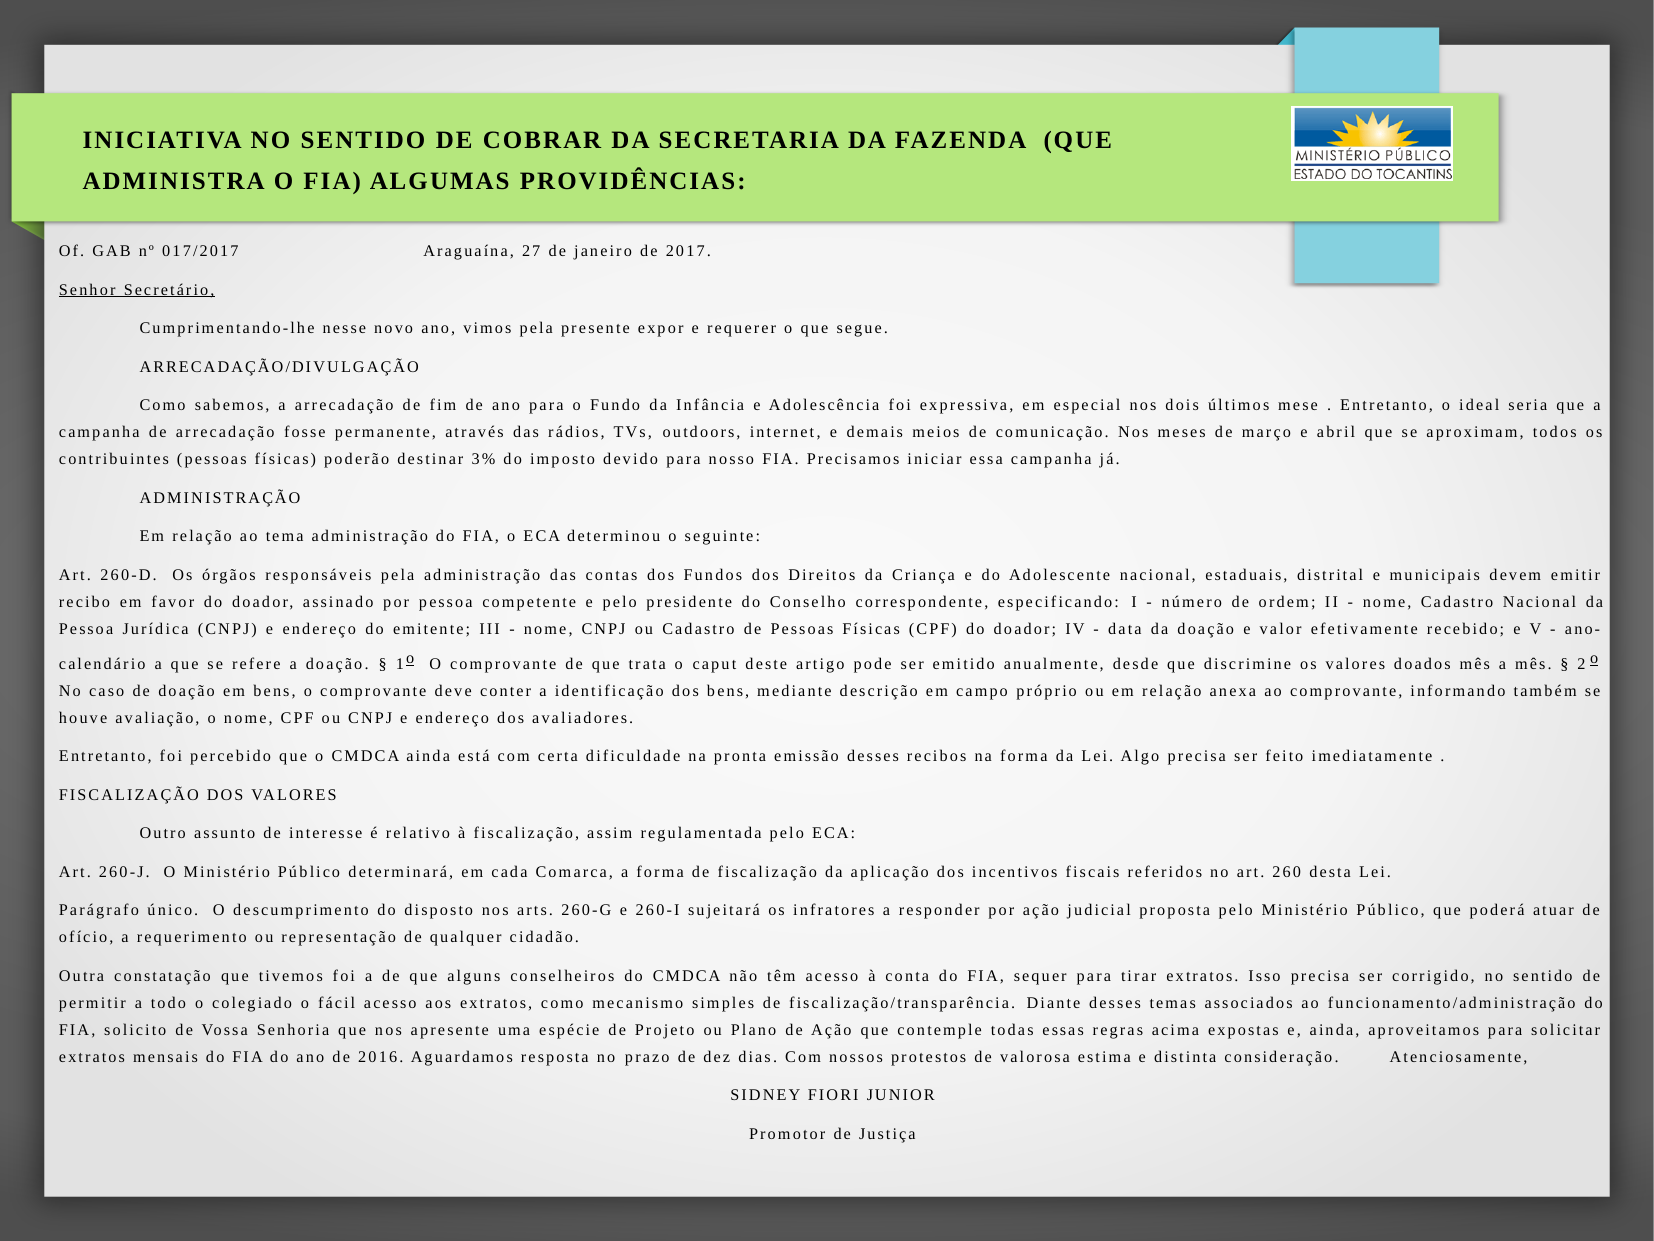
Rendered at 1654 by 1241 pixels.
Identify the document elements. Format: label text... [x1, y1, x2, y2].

title INICIATIVA NO SENTIDO DE COBRAR DA SECRETARIA DA FAZENDA (QUE ADMINISTRA O FIA) ALGUMAS PROVIDÊNCIAS: [82, 94, 1264, 165]
picture [0, 0, 1654, 1241]
list Of. GAB nº 017/2017 Araguaína, 27 de janeiro de 2017. Senhor Secretário, Cumprimentando-lhe nesse novo ano, vimos pela presente expor e requerer o que segue. ARRECADAÇÃO/DIVULGAÇÃO Como sabemos, a arrecadação de fim de ano para o Fundo da Infância e Adolescência foi expressiva, em especial nos dois últimos mese . Entretanto, o ideal seria que a campanha de arrecadação fosse permanente, através das rádios, TVs, outdoors, internet, e demais meios de comunicação. Nos meses de março e abril que se aproximam, todos os contribuintes (pessoas físicas) poderão destinar 3% do imposto devido para nosso FIA. Precisamos iniciar essa campanha já. ADMINISTRAÇÃO Em relação ao tema administração do FIA, o ECA determinou o seguinte: Art. 260-D. Os órgãos responsáveis pela administração das contas dos Fundos dos Direitos da Criança e do Adolescente nacional, estaduais, distrital e municipais devem emitir recibo em favor do doador, assinado por pessoa competente e pelo presidente do Conselho correspondente, especificando: I - número de ordem; II - nome, Cadastro Nacional da Pessoa Jurídica (CNPJ) e endereço do emitente; III - nome, CNPJ ou Cadastro de Pessoas Físicas (CPF) do doador; IV - data da doação e valor efetivamente recebido; e V - ano-calendário a que se refere a doação. § 1o O comprovante de que trata o caput deste artigo pode ser emitido anualmente, desde que discrimine os valores doados mês a mês. § 2o No caso de doação em bens, o comprovante deve conter a identificação dos bens, mediante descrição em campo próprio ou em relação anexa ao comprovante, informando também se houve avaliação, o nome, CPF ou CNPJ e endereço dos avaliadores. Entretanto, foi percebido que o CMDCA ainda está com certa dificuldade na pronta emissão desses recibos na forma da Lei. Algo precisa ser feito imediatamente . FISCALIZAÇÃO DOS VALORES Outro assunto de interesse é relativo à fiscalização, assim regulamentada pelo ECA: Art. 260-J. O Ministério Público determinará, em cada Comarca, a forma de fiscalização da aplicação dos incentivos fiscais referidos no art. 260 desta Lei. Parágrafo único. O descumprimento do disposto nos arts. 260-G e 260-I sujeitará os infratores a responder por ação judicial proposta pelo Ministério Público, que poderá atuar de ofício, a requerimento ou representação de qualquer cidadão. Outra constatação que tivemos foi a de que alguns conselheiros do CMDCA não têm acesso à conta do FIA, sequer para tirar extratos. Isso precisa ser corrigido, no sentido de permitir a todo o colegiado o fácil acesso aos extratos, como mecanismo simples de fiscalização/transparência. Diante desses temas associados ao funcionamento/administração do FIA, solicito de Vossa Senhoria que nos apresente uma espécie de Projeto ou Plano de Ação que contemple todas essas regras acima expostas e, ainda, aproveitamos para solicitar extratos mensais do FIA do ano de 2016. Aguardamos resposta no prazo de dez dias. Com nossos protestos de valorosa estima e distinta consideração. Atenciosamente, SIDNEY FIORI JUNIOR Promotor de Justiça [59, 165, 1607, 1193]
